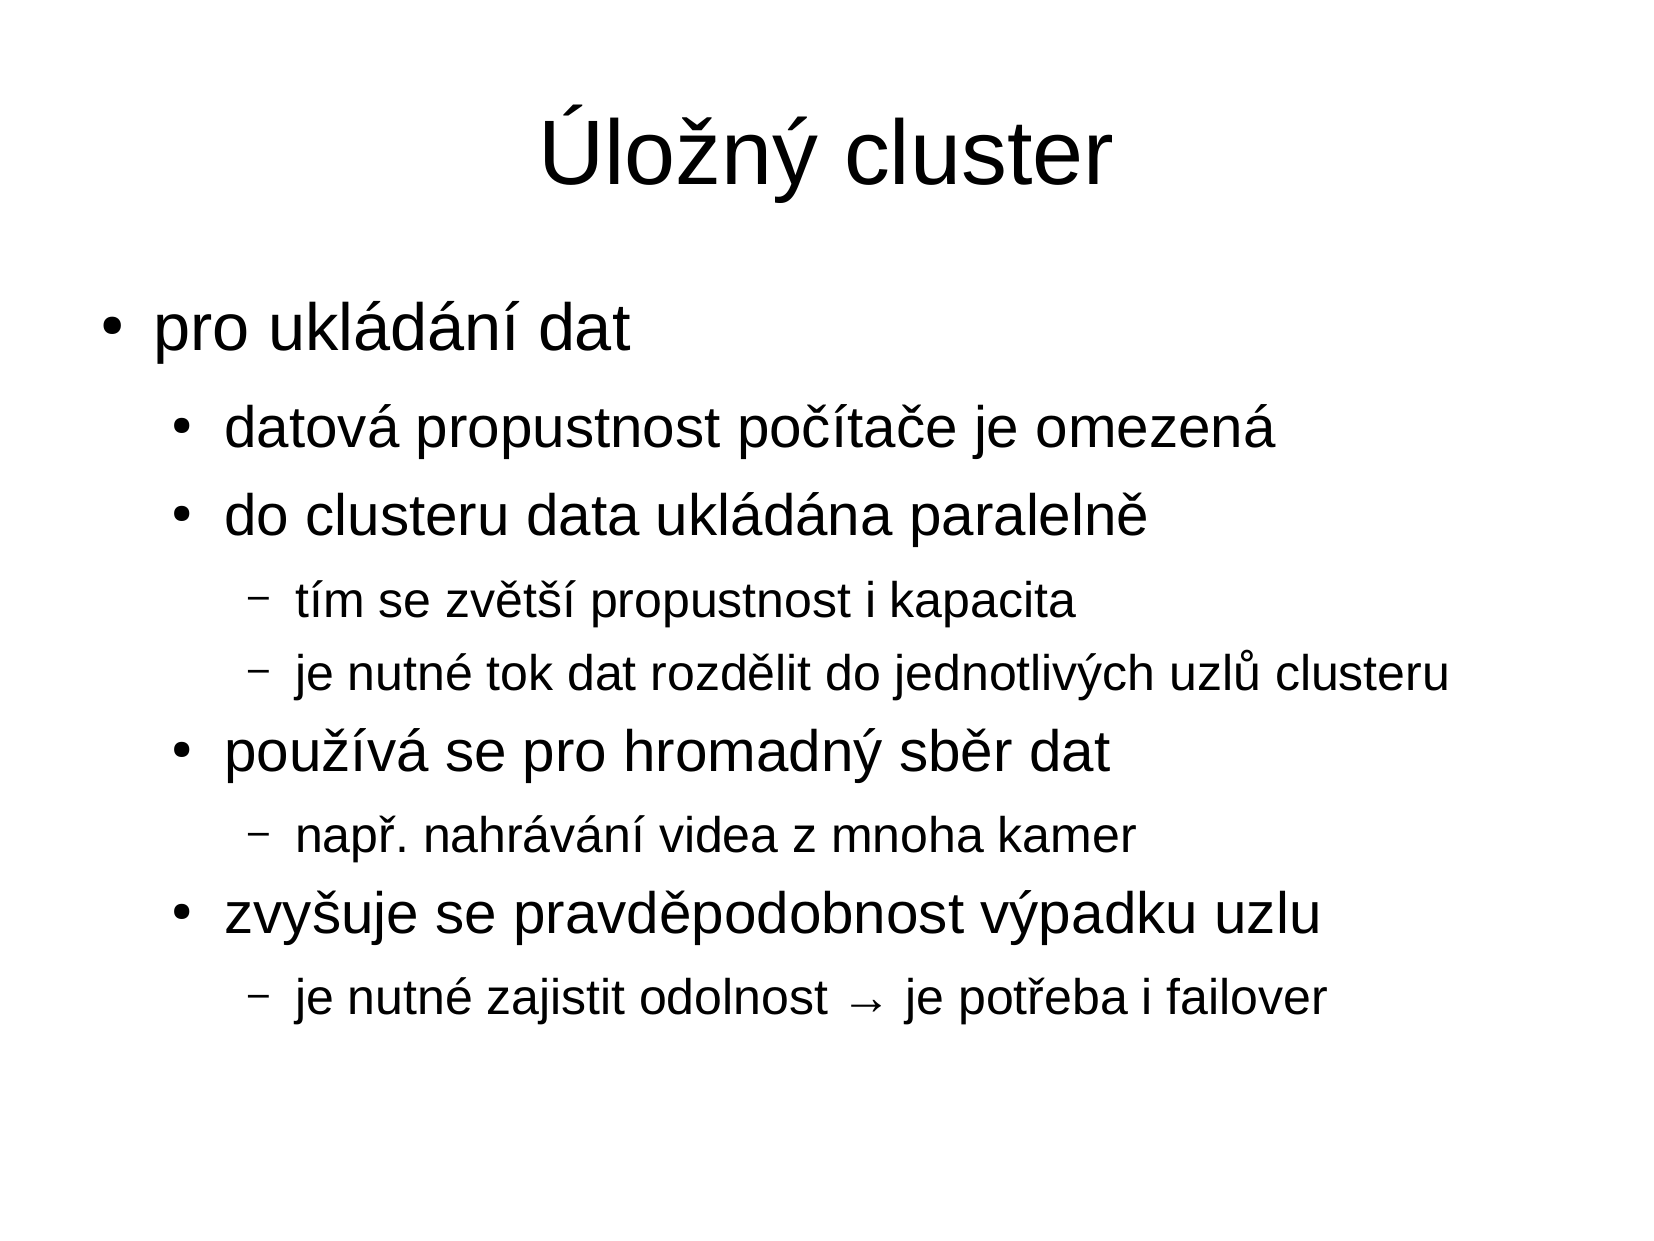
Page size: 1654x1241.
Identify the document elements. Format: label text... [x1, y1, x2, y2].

title Úložný cluster [82, 49, 1571, 257]
list pro ukládání dat datová propustnost počítače je omezená do clusteru data ukládána paralelně tím se zvětší propustnost i kapacita je nutné tok dat rozdělit do jednotlivých uzlů clusteru používá se pro hromadný sběr dat např. nahrávání videa z mnoha kamer zvyšuje se pravděpodobnost výpadku uzlu je nutné zajistit odolnost → je potřeba i failover [82, 290, 1571, 1094]
